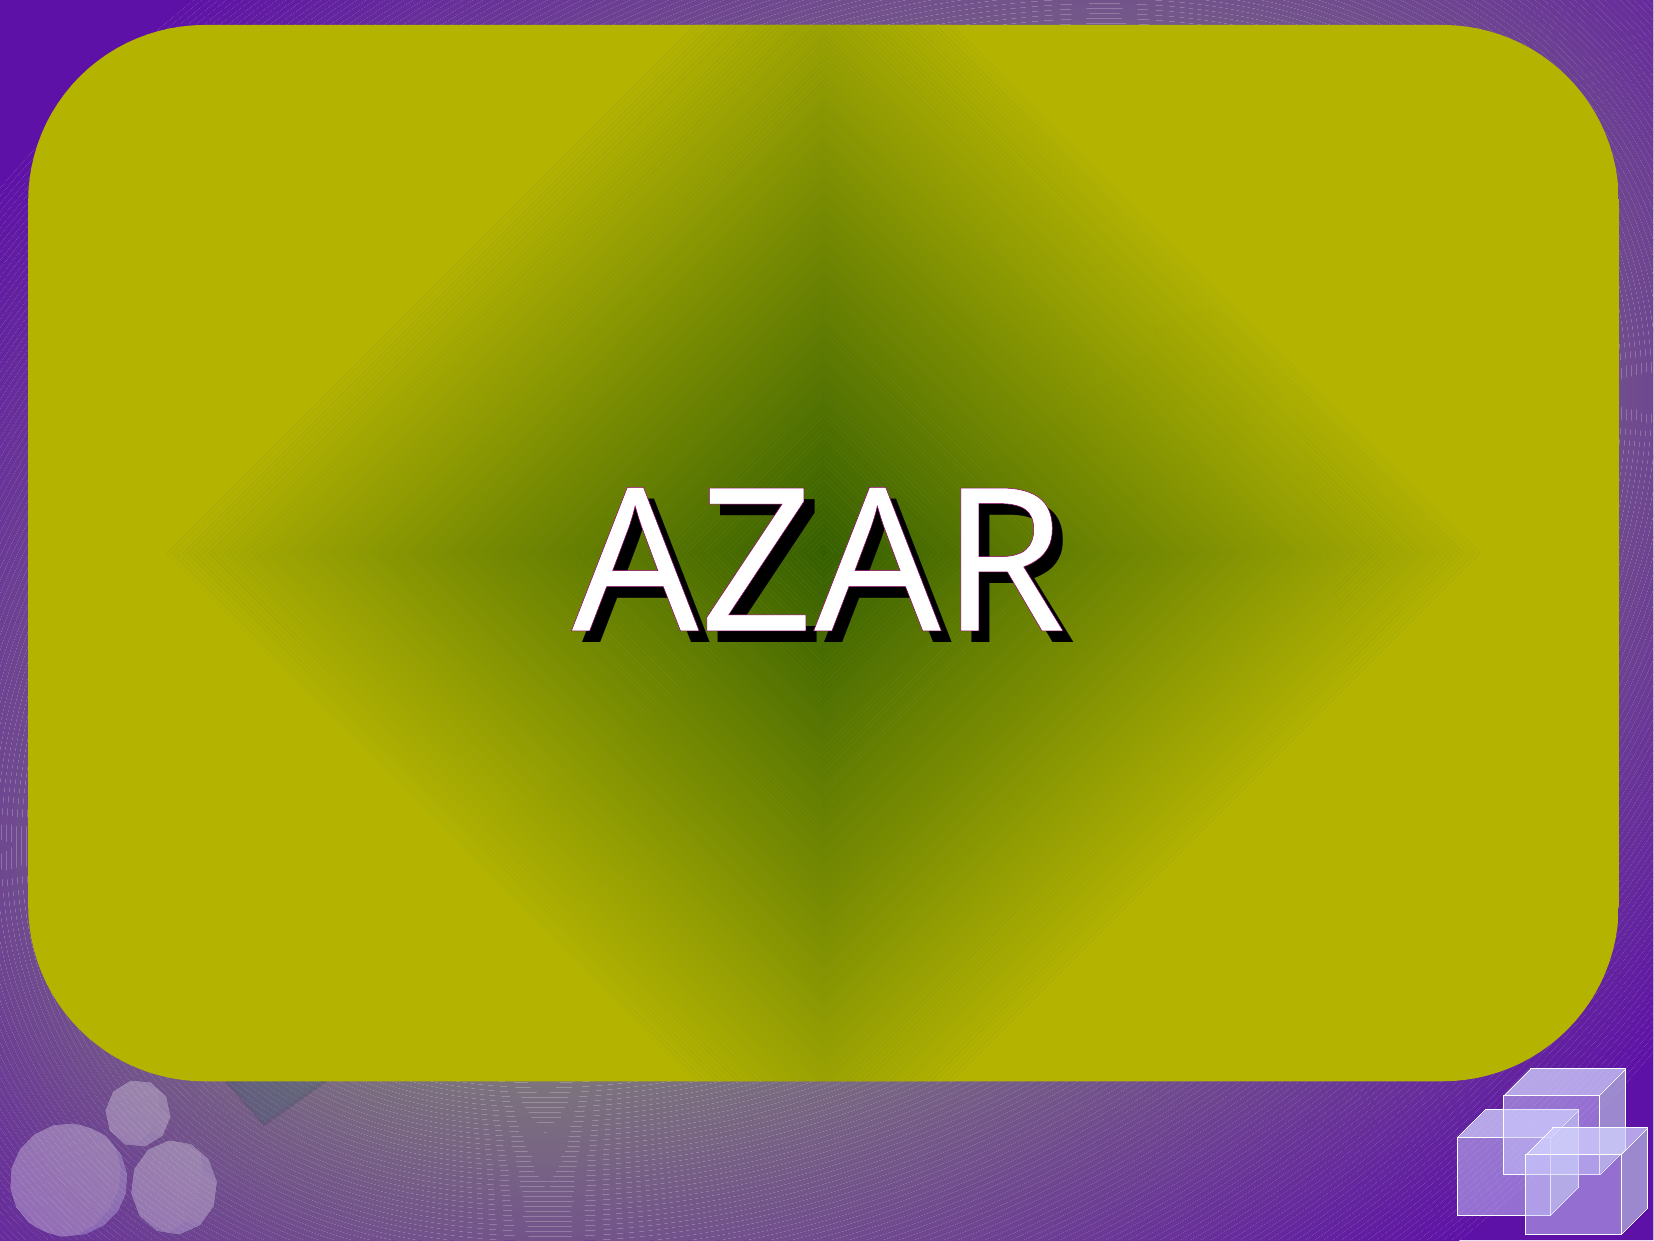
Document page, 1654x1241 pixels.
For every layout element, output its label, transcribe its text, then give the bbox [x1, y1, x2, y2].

text_box AZAR [168, 409, 1469, 707]
text_box [28, 24, 1619, 1082]
